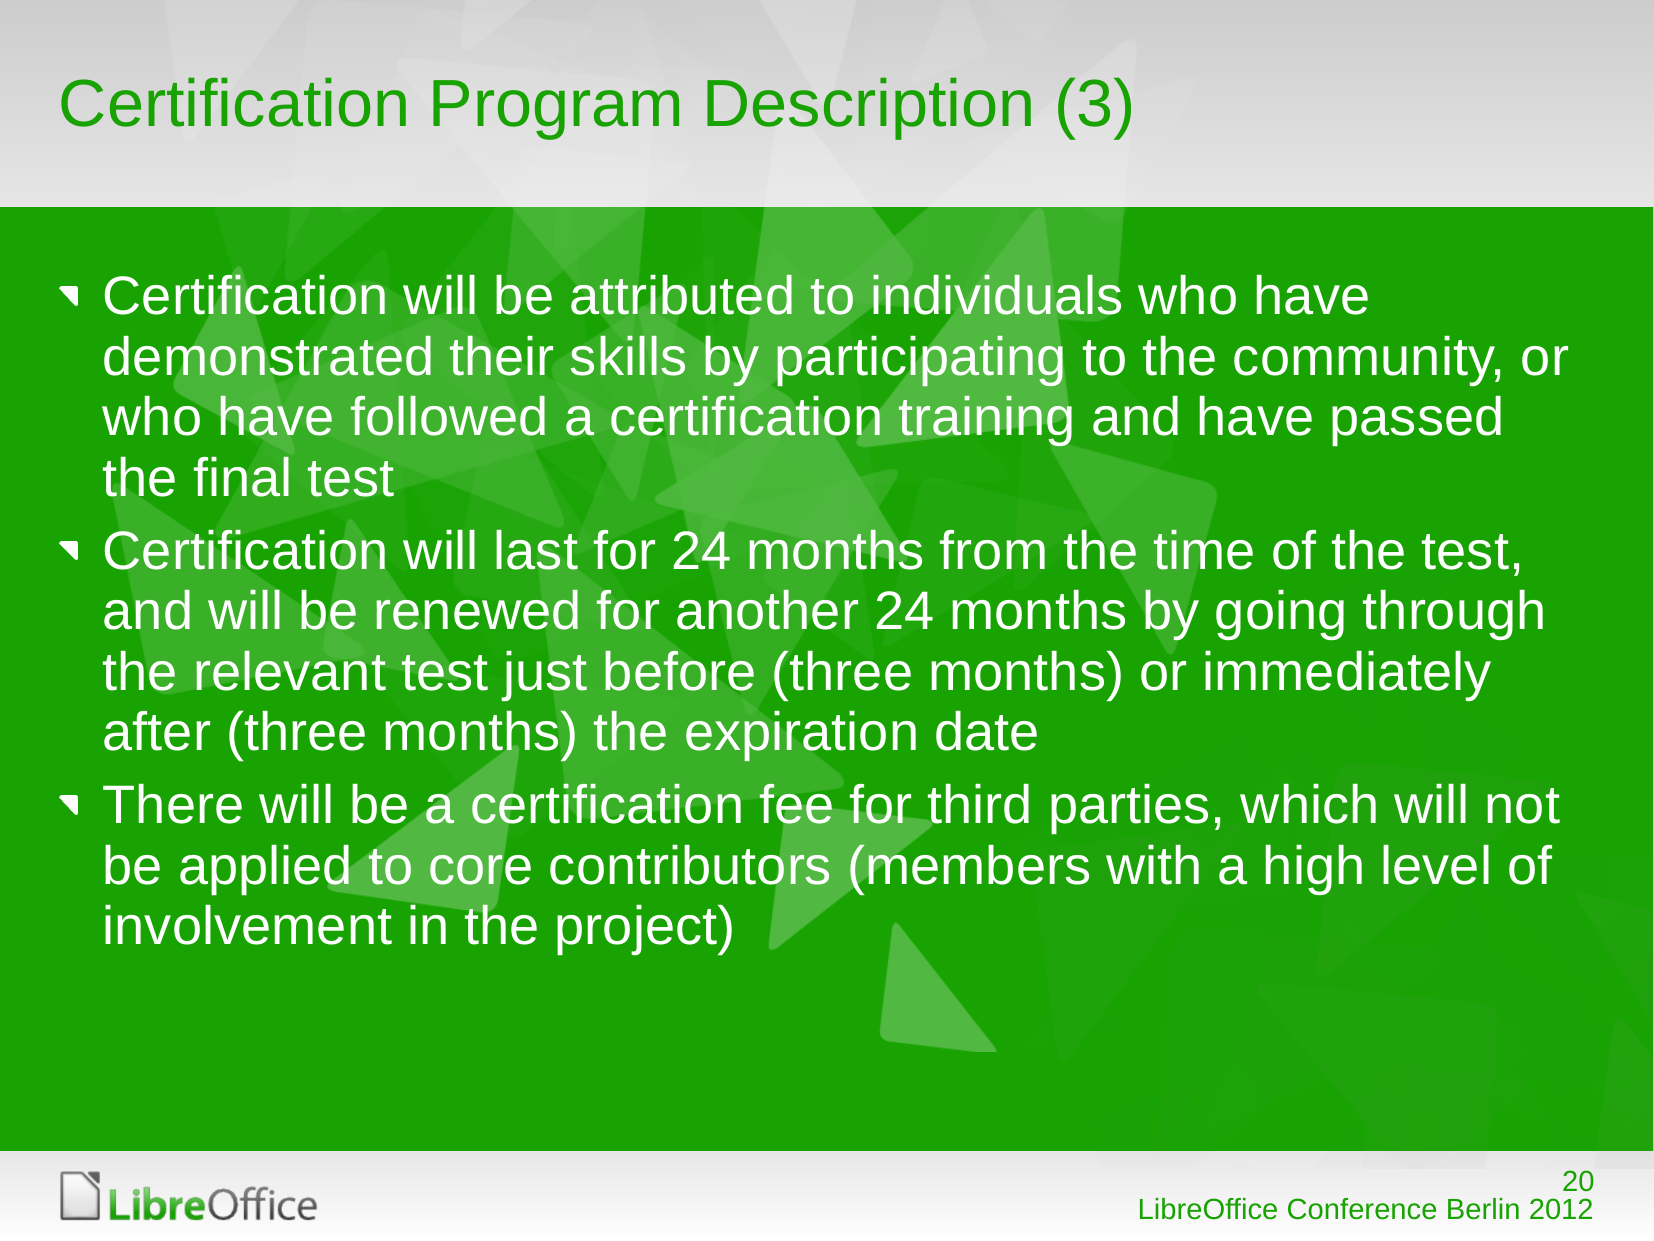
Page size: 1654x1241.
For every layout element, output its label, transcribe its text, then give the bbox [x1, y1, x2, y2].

picture [41, 1152, 337, 1240]
list Certification will be attributed to individuals who have demonstrated their skills by participating to the community, or who have followed a certification training and have passed the final test Certification will last for 24 months from the time of the test, and will be renewed for another 24 months by going through the relevant test just before (three months) or immediately after (three months) the expiration date There will be a certification fee for third parties, which will not be applied to core contributors (members with a high level of involvement in the project) [59, 265, 1595, 957]
title Certification Program Description (3) [59, 29, 1595, 178]
picture [0, 0, 1654, 1169]
